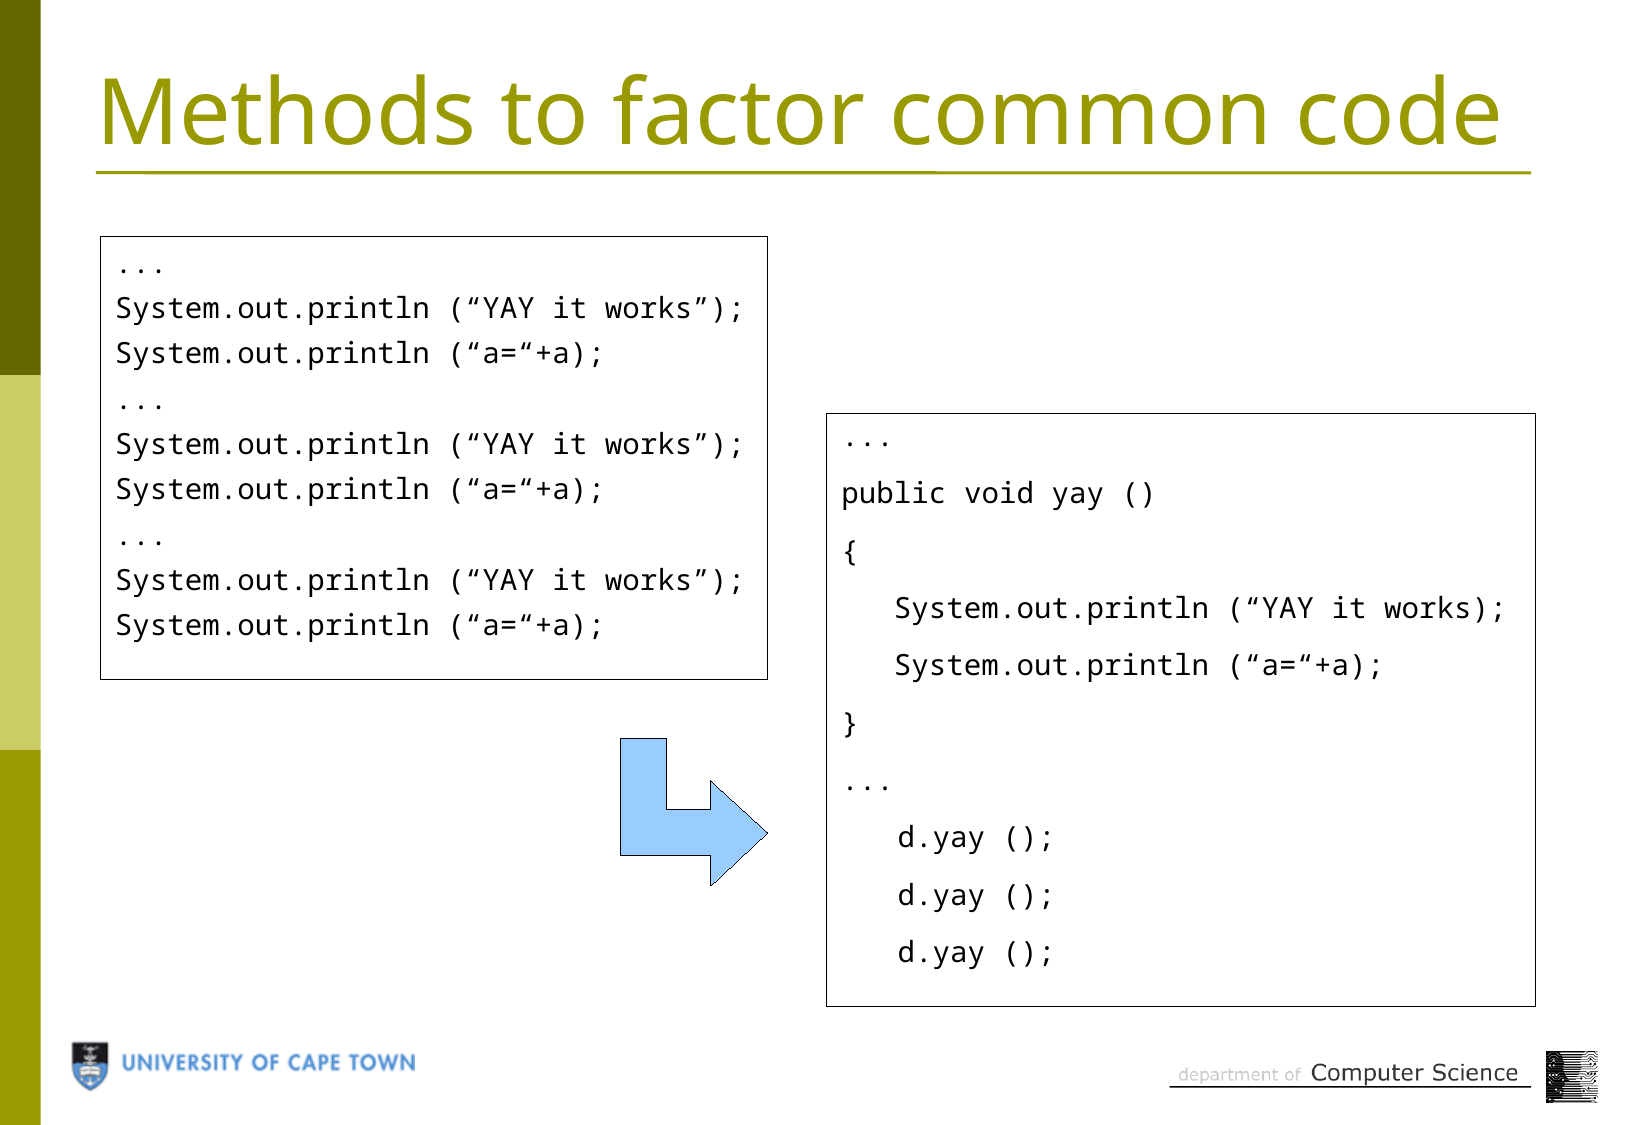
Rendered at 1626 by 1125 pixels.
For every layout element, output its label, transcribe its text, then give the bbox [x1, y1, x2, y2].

picture [61, 1024, 415, 1103]
picture [1169, 1043, 1532, 1091]
title Methods to factor common code [81, 45, 1544, 173]
picture [1546, 1051, 1598, 1103]
text_box [620, 738, 768, 886]
text_box ... public void yay () { System.out.println (“YAY it works); System.out.println (“a=“+a); } ... d.yay (); d.yay (); d.yay (); [826, 413, 1536, 1007]
text_box ... System.out.println (“YAY it works”); System.out.println (“a=“+a); ... System.out.println (“YAY it works”); System.out.println (“a=“+a); ... System.out.println (“YAY it works”); System.out.println (“a=“+a); [100, 236, 768, 680]
